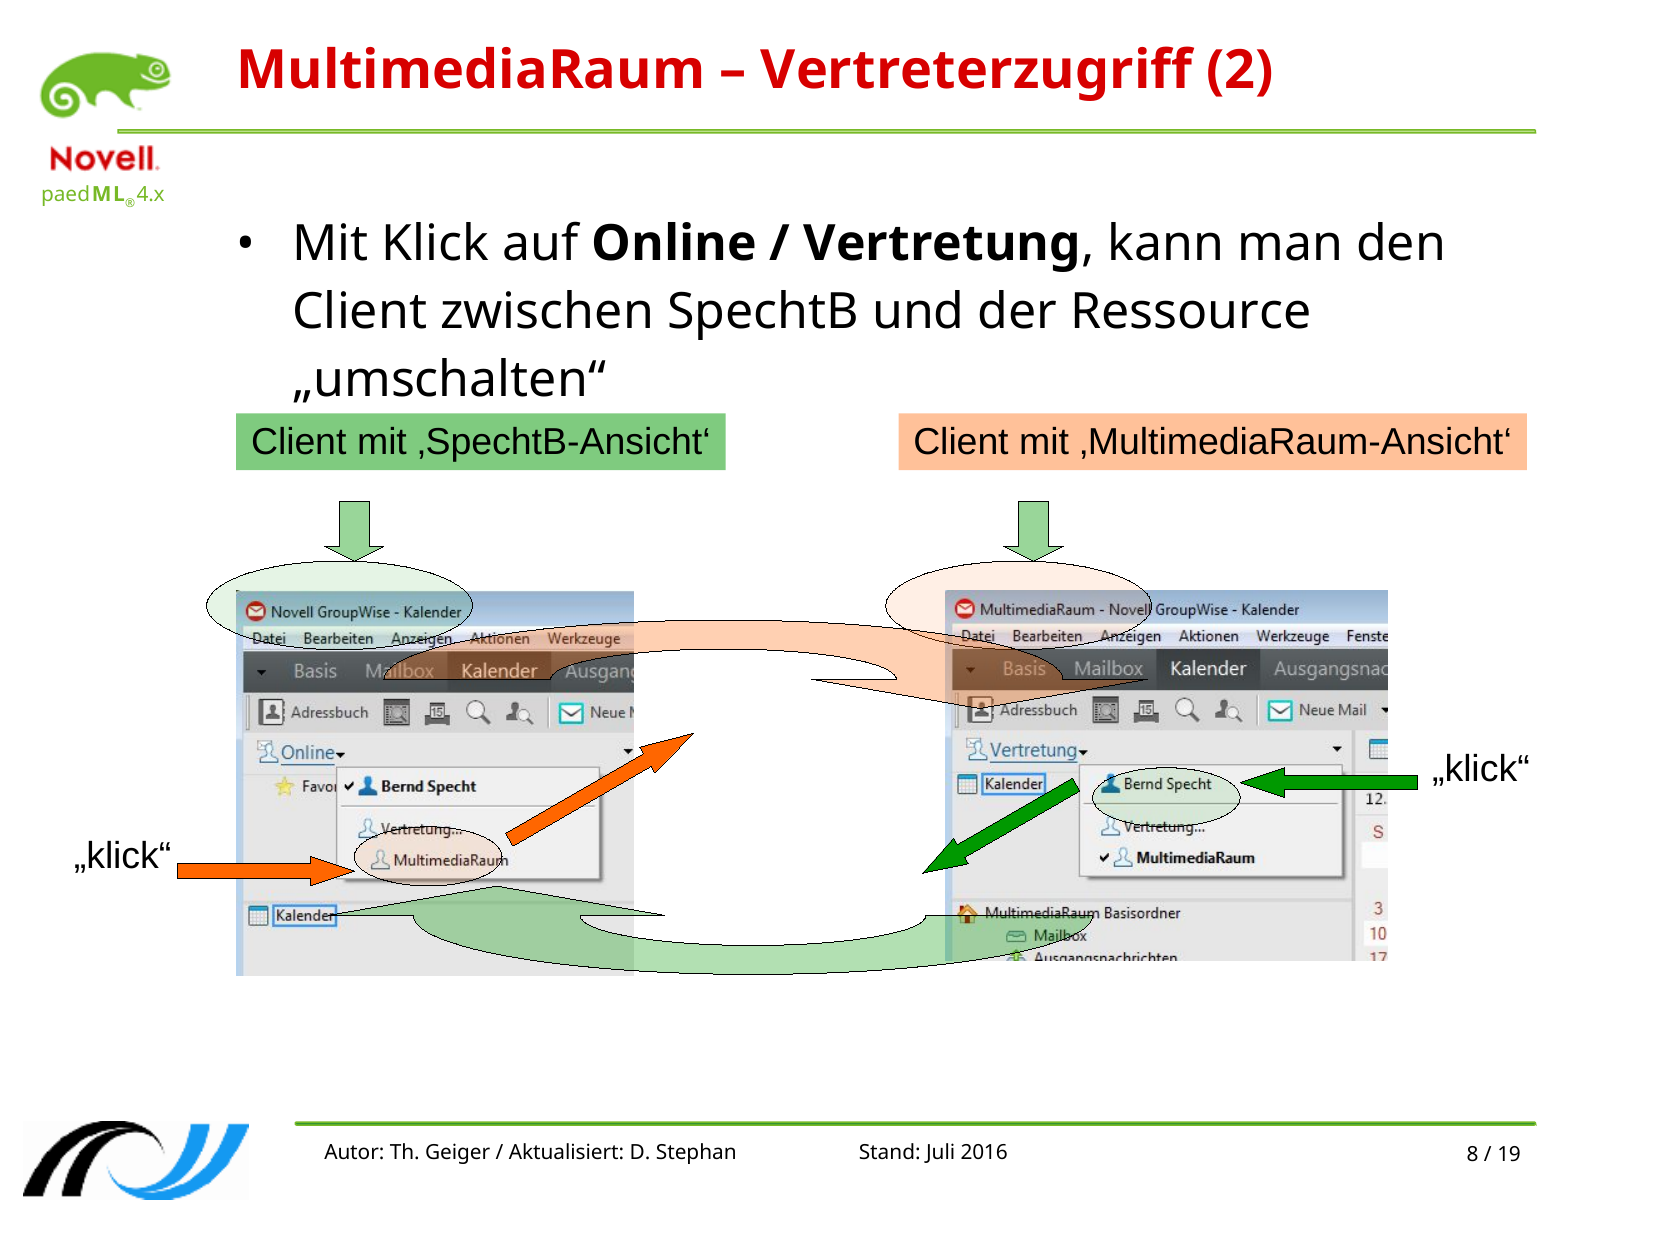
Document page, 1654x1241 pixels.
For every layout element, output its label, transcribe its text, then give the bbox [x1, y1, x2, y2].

text_box [328, 886, 1093, 975]
text_box [206, 501, 473, 650]
picture [581, 916, 634, 937]
text_box Client mit ‚MultimediaRaum-Ansicht‘ [898, 413, 1527, 471]
picture [236, 590, 634, 976]
text_box [187, 856, 355, 886]
picture [26, 35, 184, 193]
text_box [922, 778, 1080, 874]
text_box [1240, 767, 1417, 798]
picture [23, 1121, 249, 1200]
list Mit Klick auf Online / Vertretung, kann man den Client zwischen SpechtB und der Ressource „umschalten“ [236, 206, 1565, 384]
text_box „klick“ [1417, 740, 1545, 798]
text_box [505, 733, 694, 846]
text_box [1092, 767, 1241, 827]
text_box [354, 826, 503, 886]
text_box „klick“ [59, 826, 187, 884]
text_box Client mit ‚SpechtB-Ansicht‘ [236, 413, 726, 471]
text_box [383, 501, 1152, 709]
title MultimediaRaum – Vertreterzugriff (2) [236, 17, 1536, 119]
picture [945, 590, 1388, 961]
